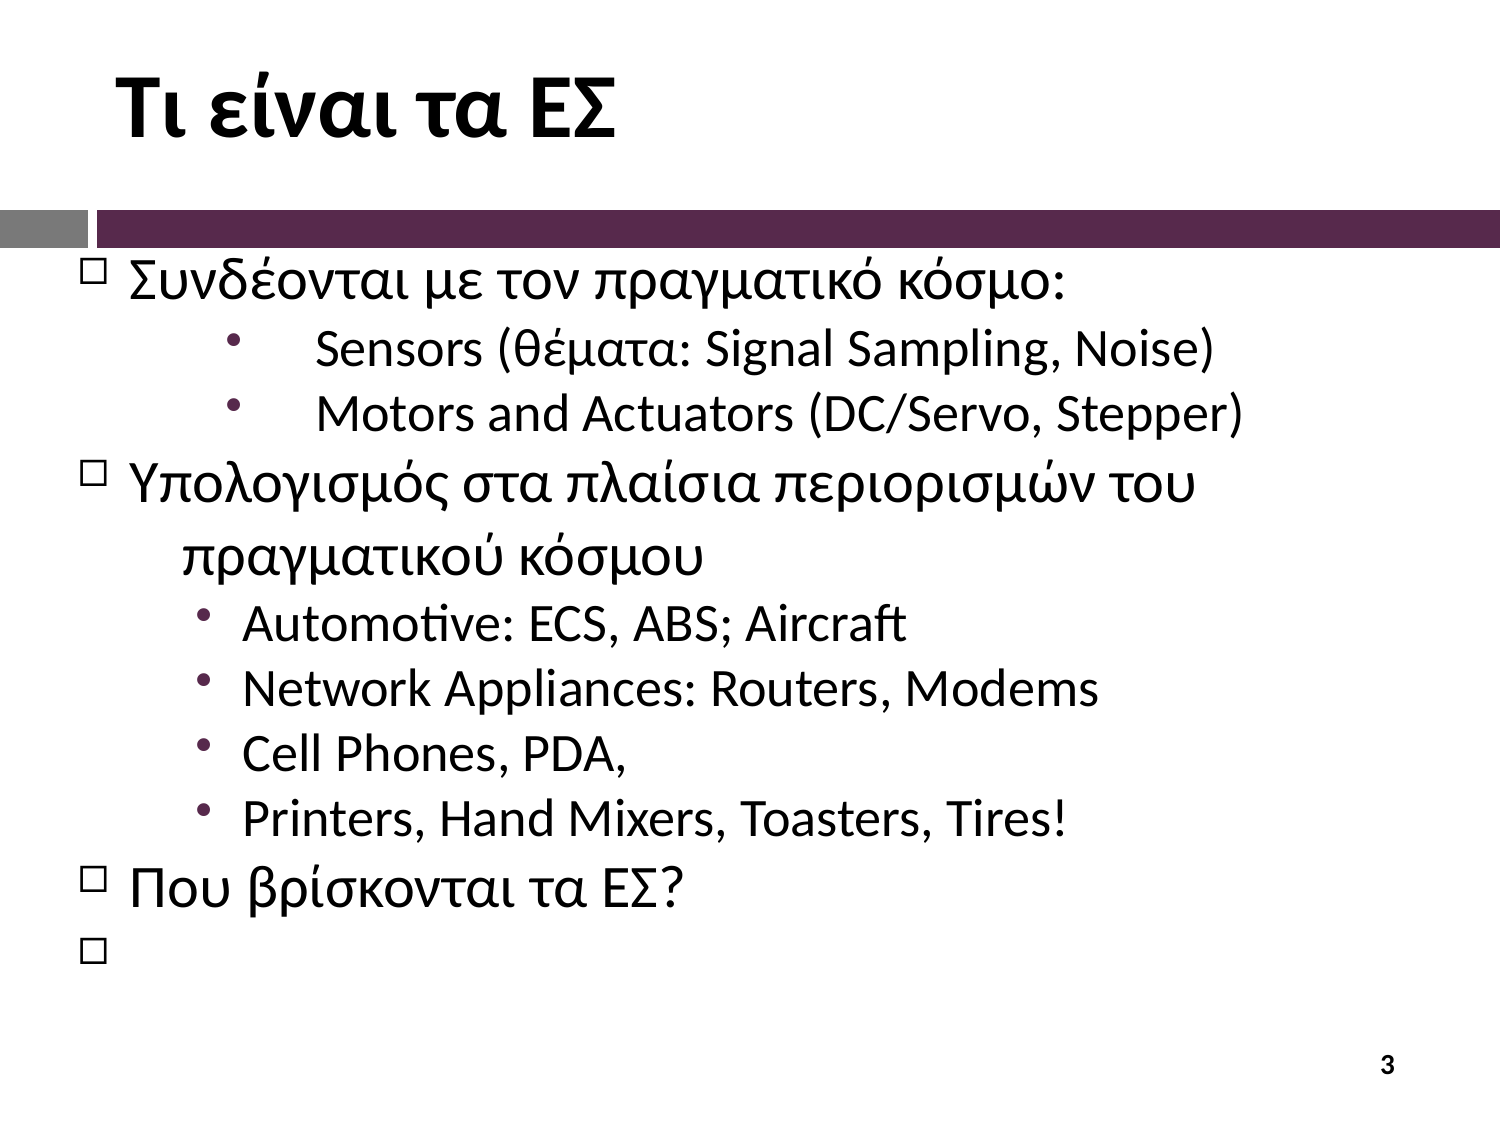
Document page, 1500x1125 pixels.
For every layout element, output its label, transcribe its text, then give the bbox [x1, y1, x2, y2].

title Τι είναι τα ΕΣ [100, 19, 1438, 182]
text_box [1312, 1025, 1463, 1101]
list Συνδέονται με τον πραγματικό κόσμο: Sensors (θέματα: Signal Sampling, Noise) Motors and Actuators (DC/Servo, Stepper) Υπολογισμός στα πλαίσια περιορισμών του πραγματικού κόσμου Automotive: ECS, ABS; Aircraft Network Appliances: Routers, Modems Cell Phones, PDA, Printers, Hand Mixers, Toasters, Tires! Που βρίσκονται τα ΕΣ? [62, 231, 1483, 970]
